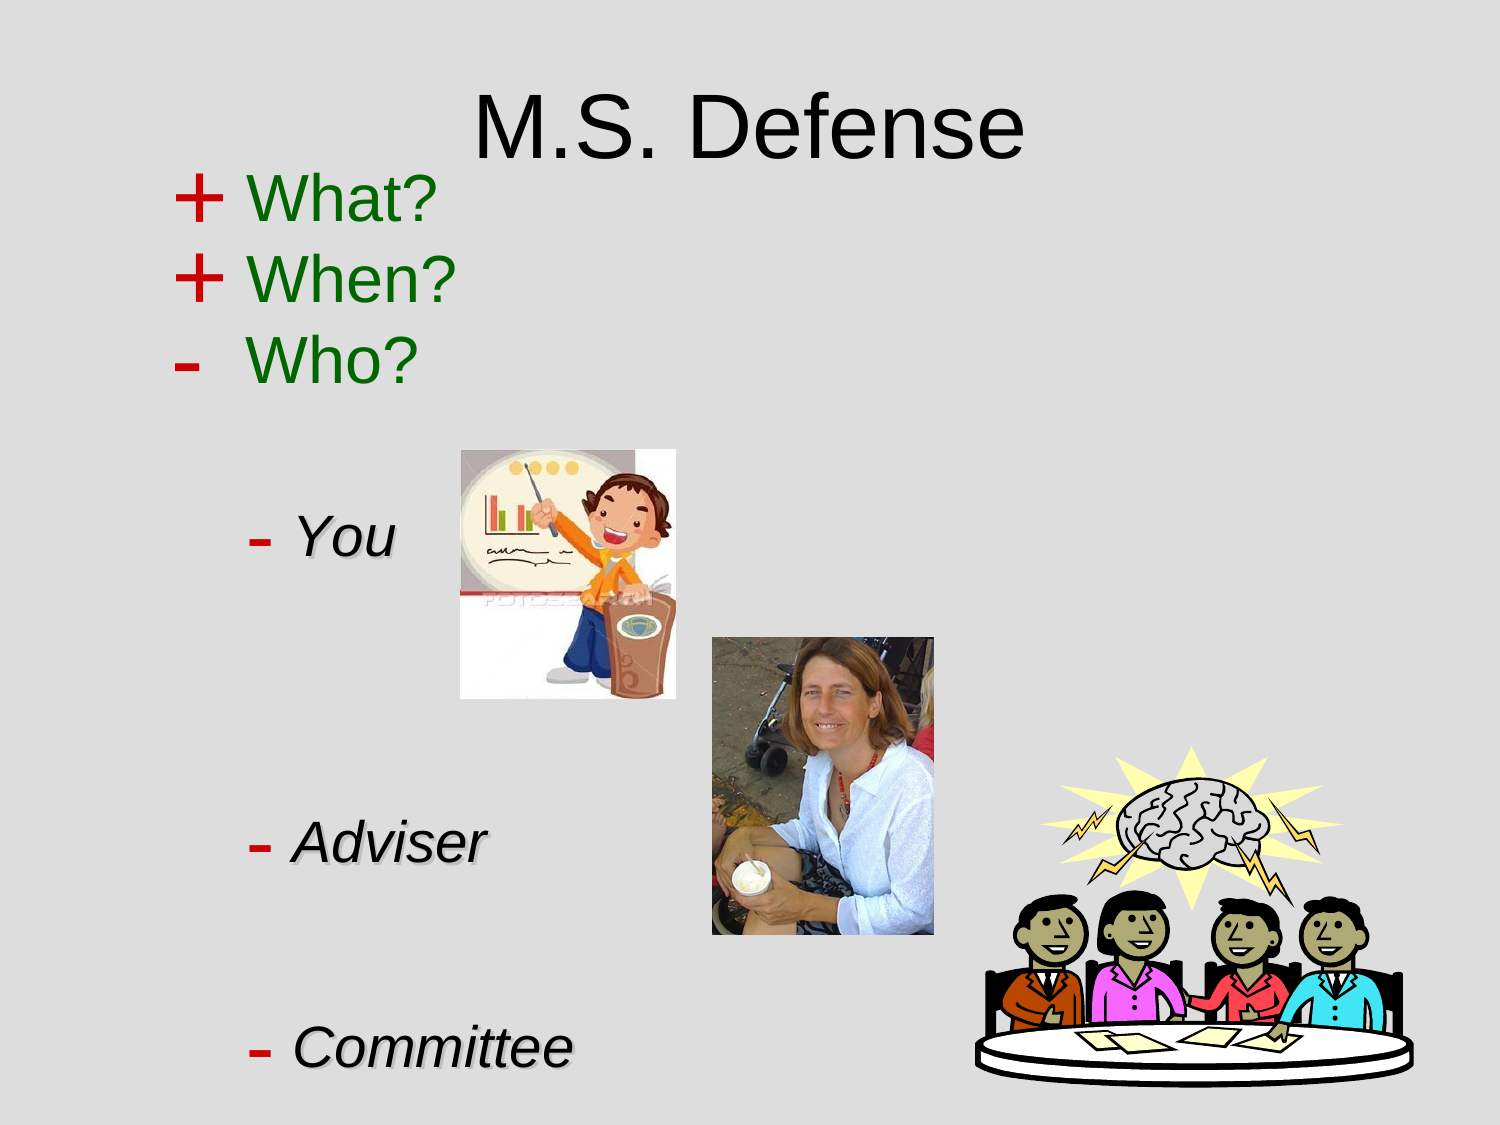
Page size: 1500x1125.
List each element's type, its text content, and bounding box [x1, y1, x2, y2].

title M.S. Defense [75, 45, 1426, 198]
picture [975, 746, 1414, 1088]
list What? When? Who? You Adviser Committee How Long? [156, 162, 1500, 1125]
picture [460, 449, 676, 699]
picture [712, 637, 934, 935]
